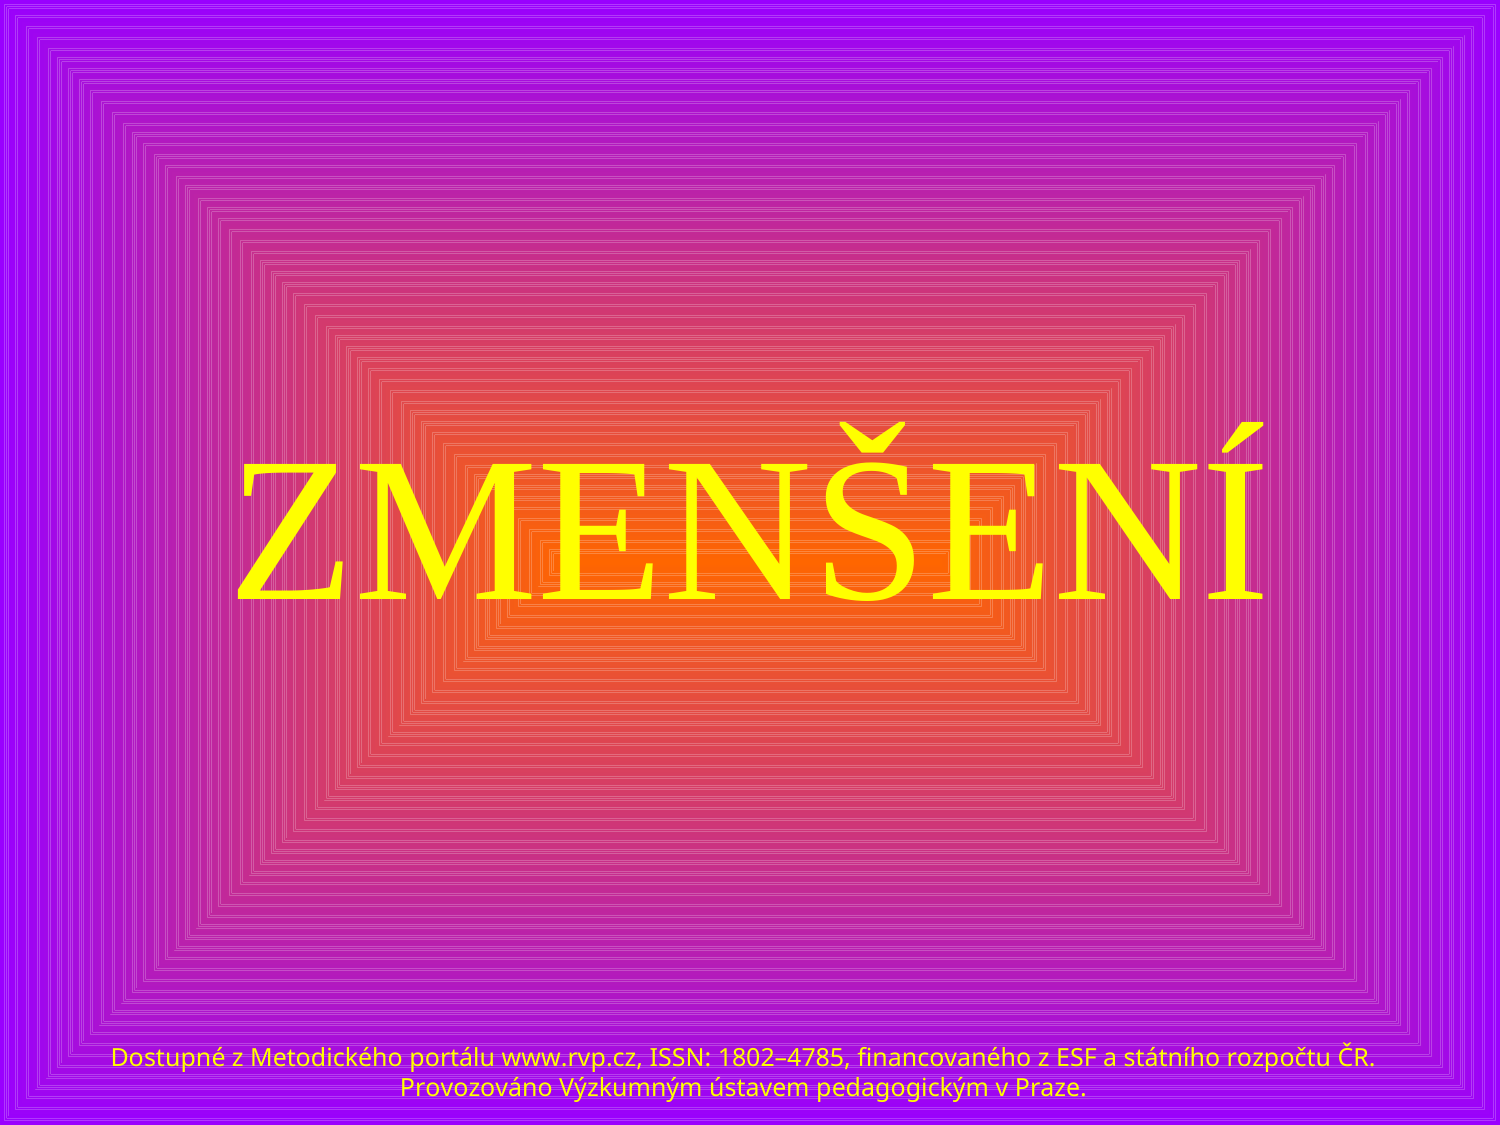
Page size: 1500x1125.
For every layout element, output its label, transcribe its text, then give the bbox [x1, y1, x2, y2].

text_box ZMENŠENÍ [0, 385, 1500, 649]
text_box Dostupné z Metodického portálu www.rvp.cz, ISSN: 1802–4785, financovaného z ESF a státního rozpočtu ČR. Provozováno Výzkumným ústavem pedagogickým v Praze. [35, 1041, 1454, 1102]
